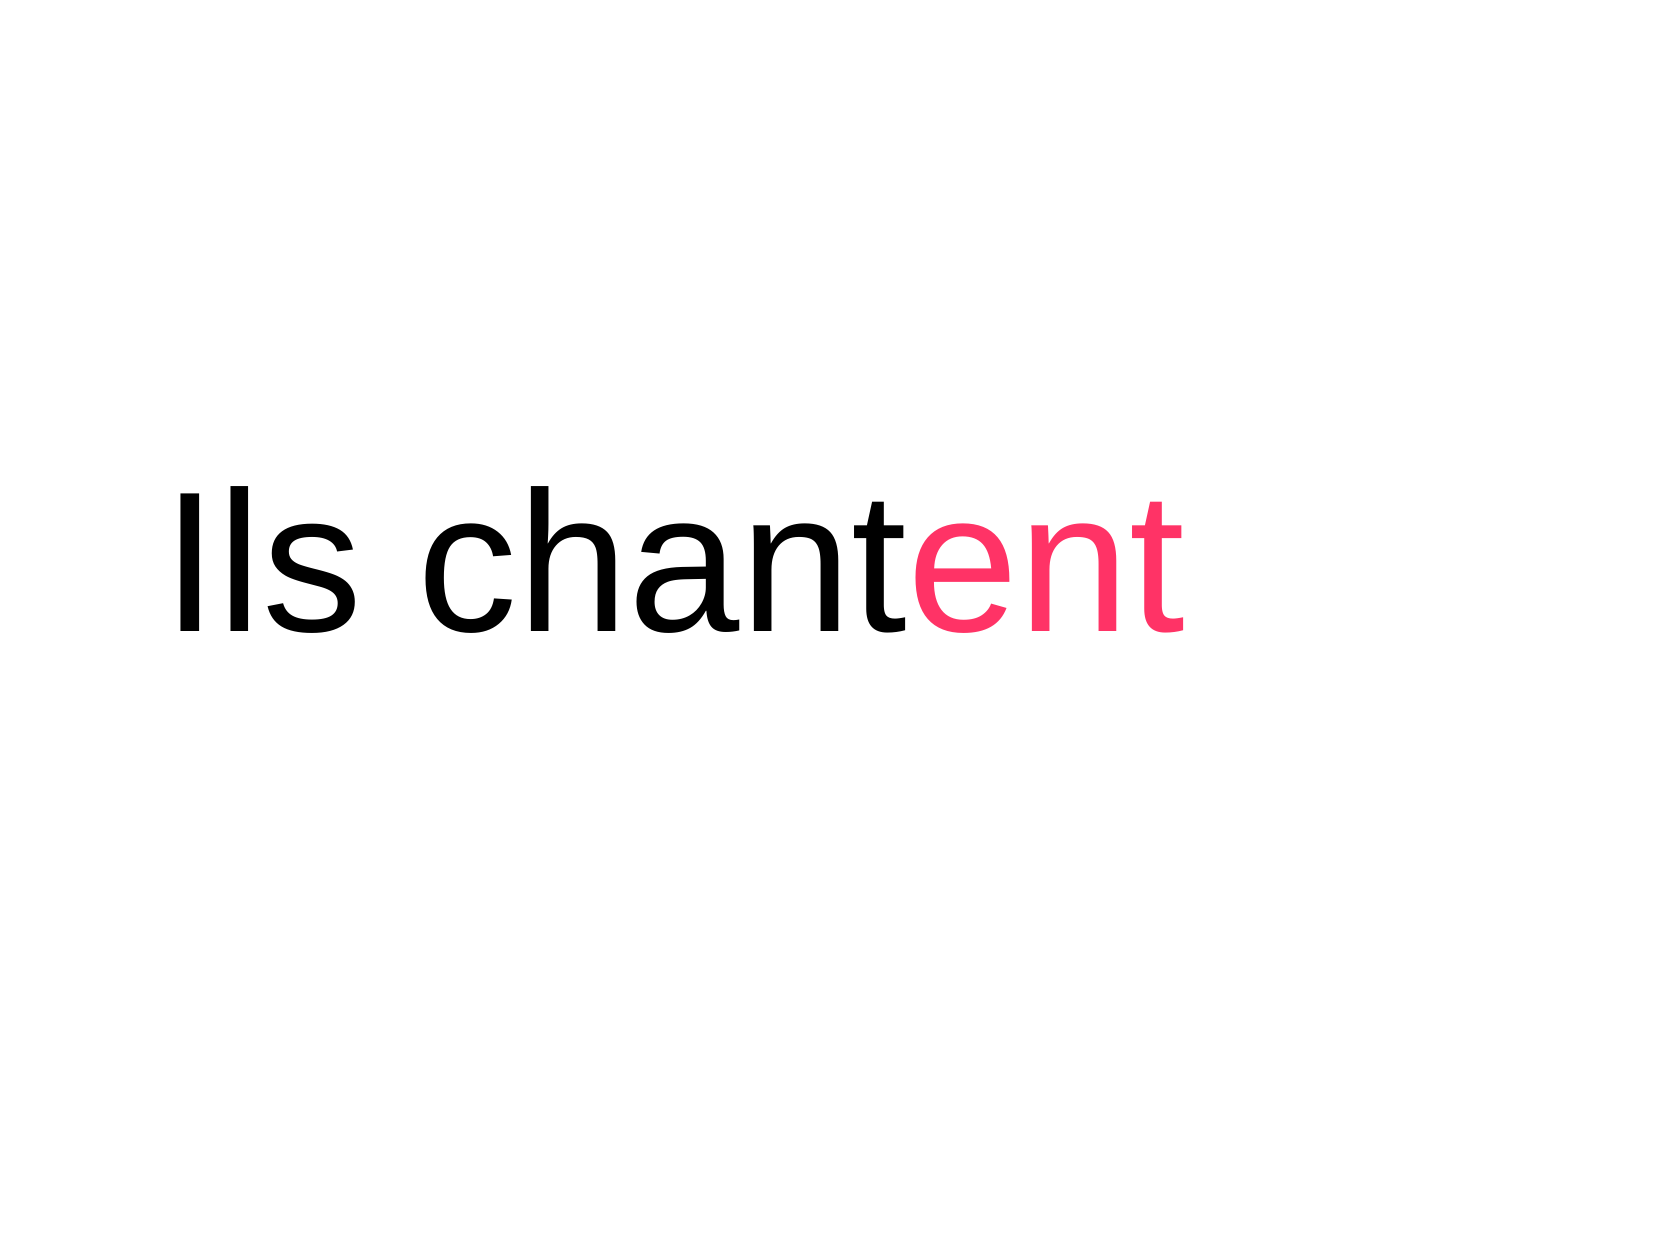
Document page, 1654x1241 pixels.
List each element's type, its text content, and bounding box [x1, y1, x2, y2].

text_box Ils chantent [147, 442, 1418, 682]
